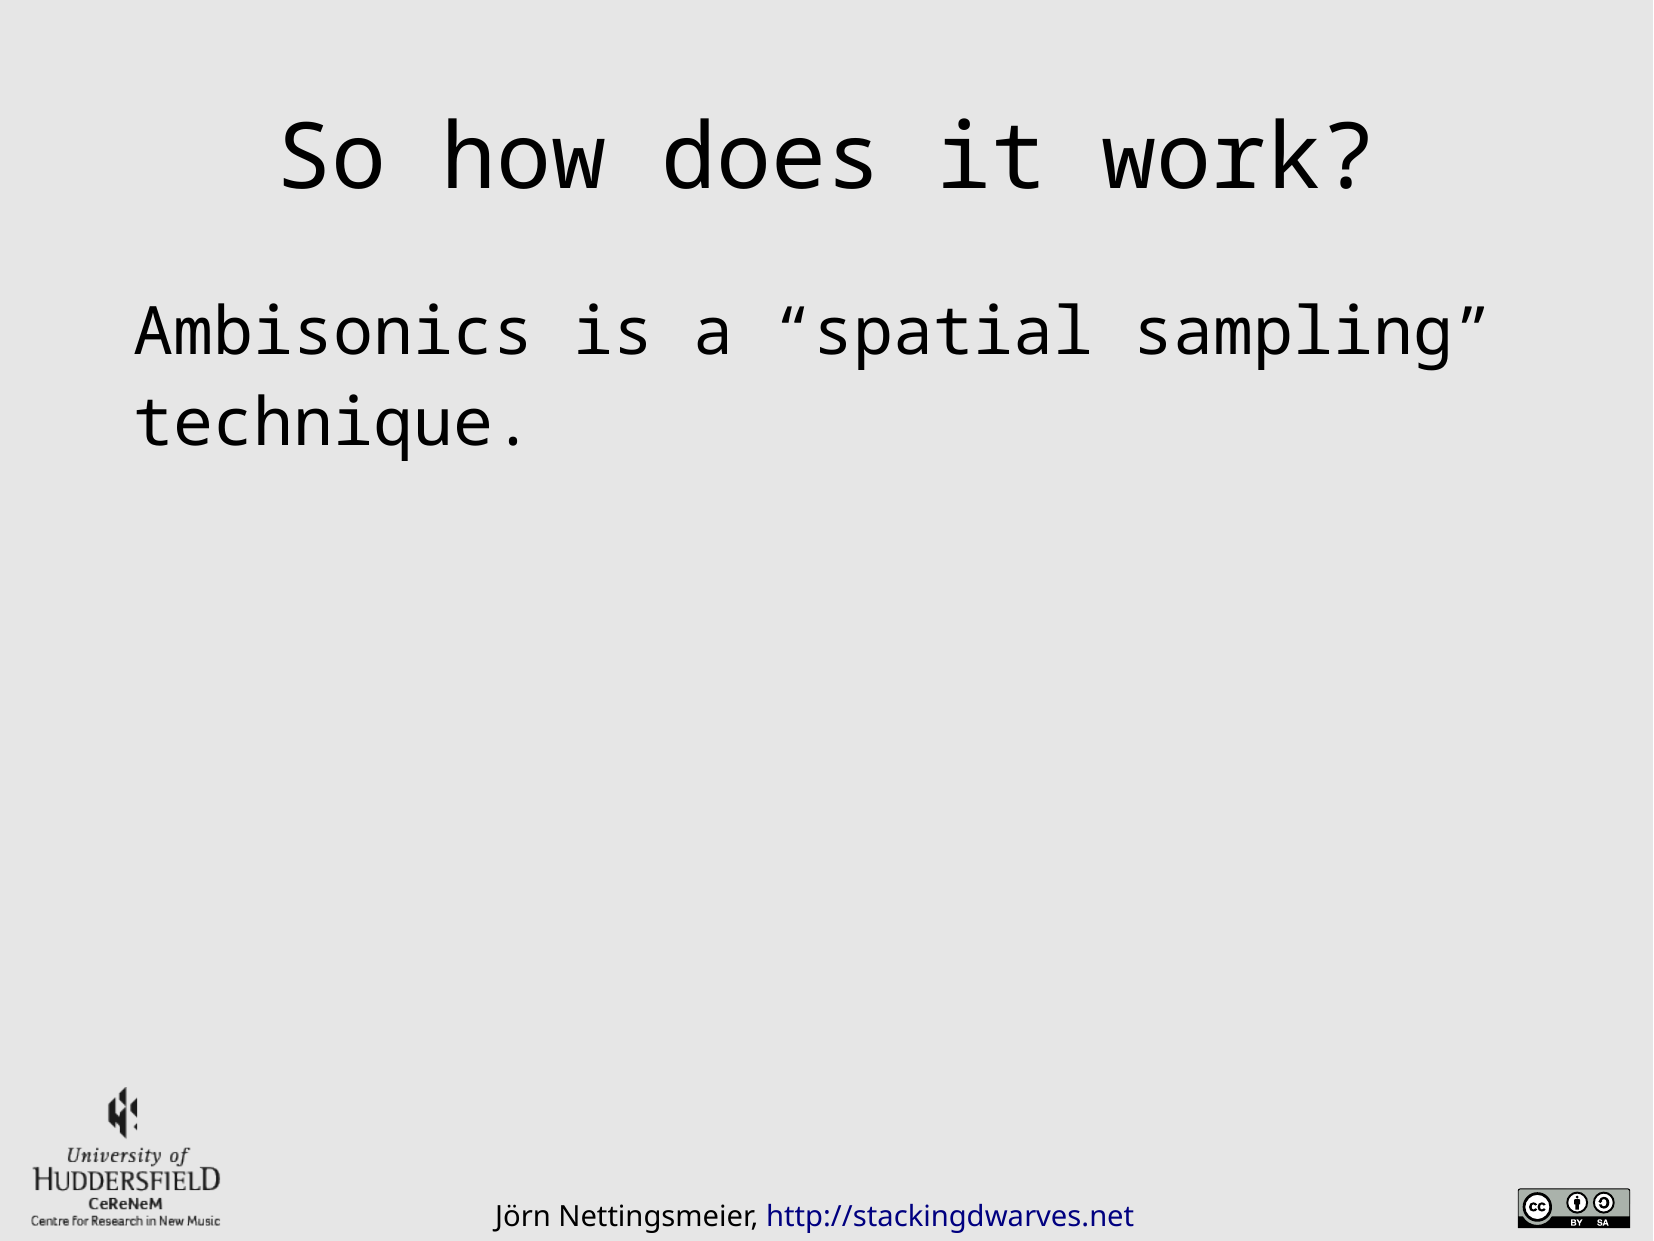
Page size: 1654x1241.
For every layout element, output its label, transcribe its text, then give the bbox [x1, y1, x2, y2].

text_box Ambisonics is a “spatial sampling” technique. [73, 276, 1574, 603]
picture [31, 1087, 222, 1229]
title So how does it work? [82, 49, 1571, 257]
